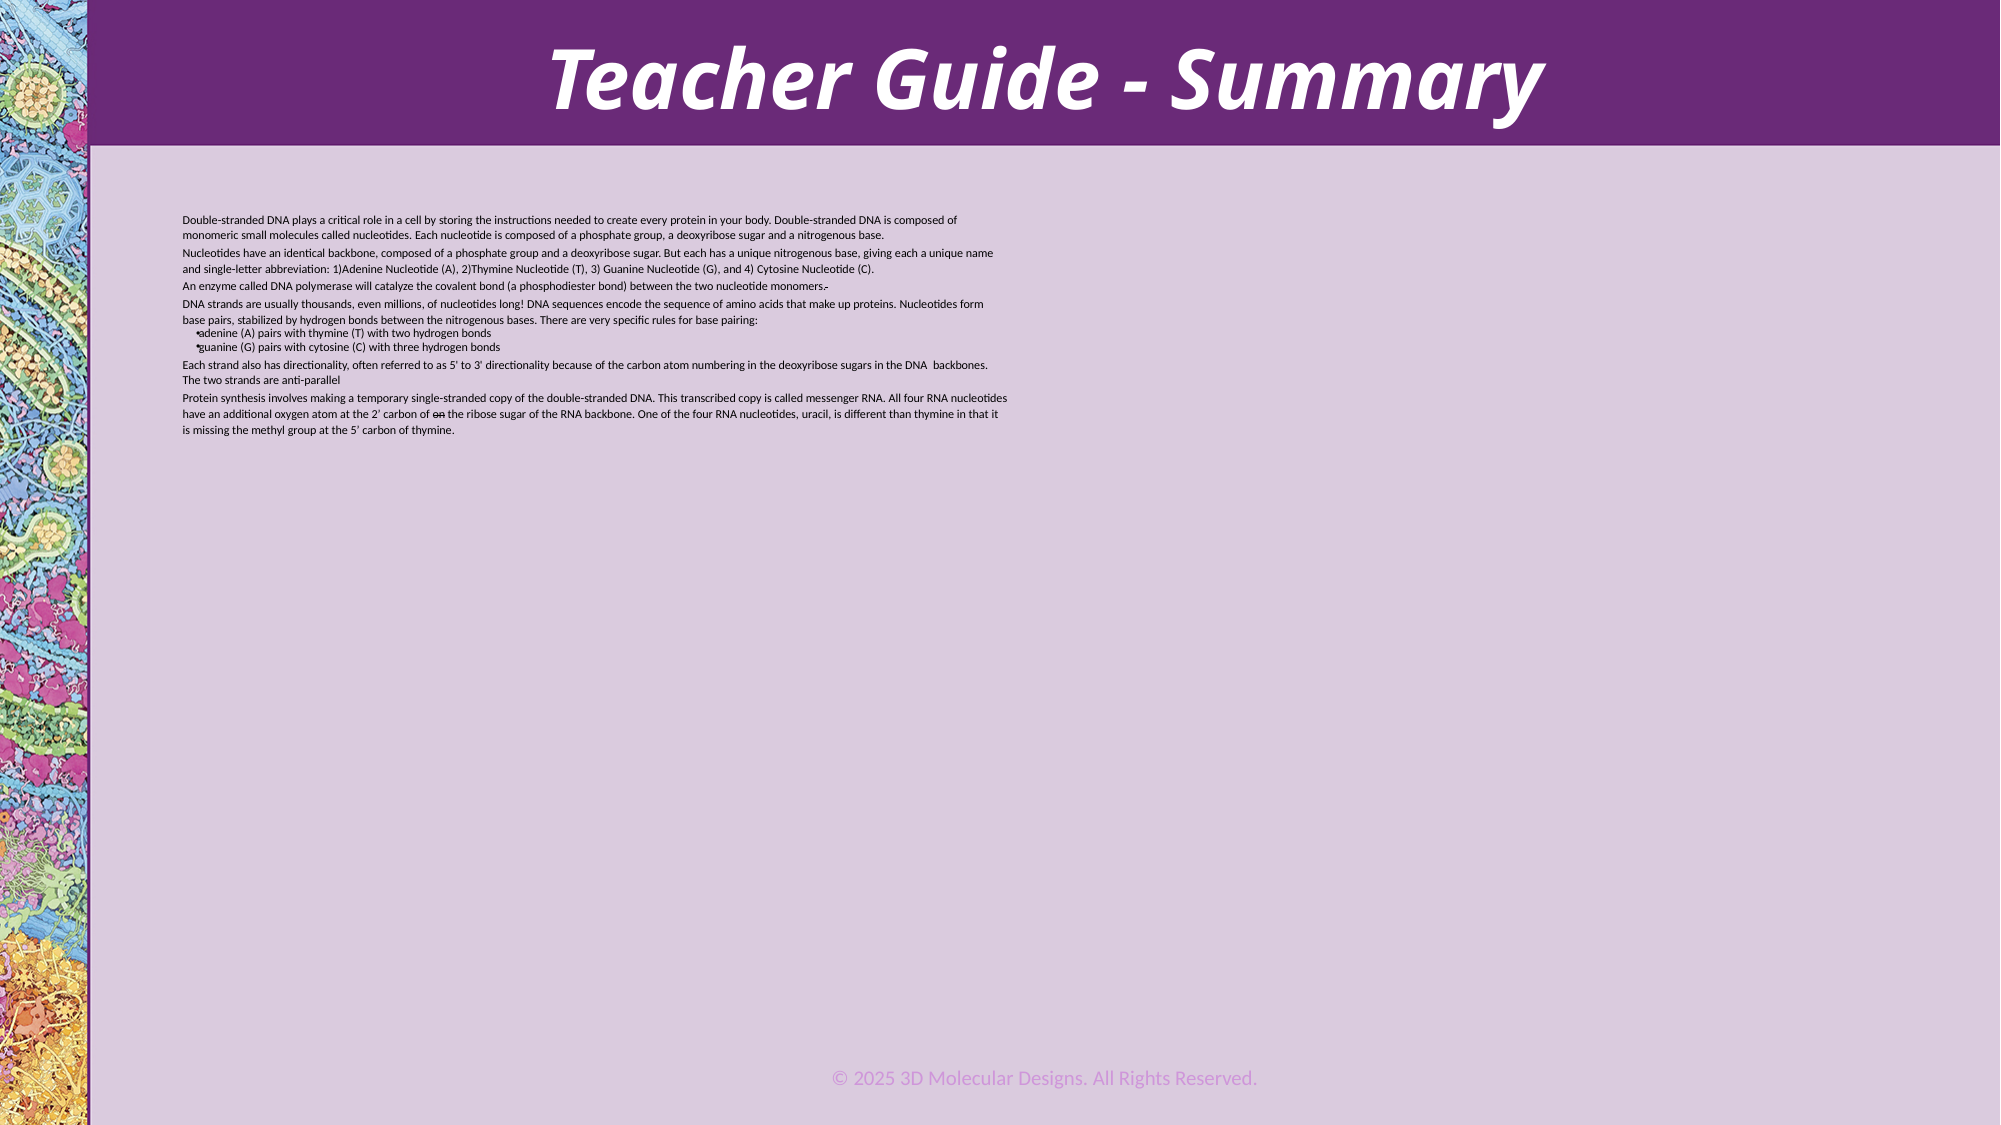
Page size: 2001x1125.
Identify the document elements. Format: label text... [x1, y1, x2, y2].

title Teacher Guide - Summary [116, 29, 1973, 126]
list Double-stranded DNA plays a critical role in a cell by storing the instructions needed to create every protein in your body. Double-stranded DNA is composed of monomeric small molecules called nucleotides. Each nucleotide is composed of a phosphate group, a deoxyribose sugar and a nitrogenous base. Nucleotides have an identical backbone, composed of a phosphate group and a deoxyribose sugar. But each has a unique nitrogenous base, giving each a unique name and single-letter abbreviation: 1)Adenine Nucleotide (A), 2)Thymine Nucleotide (T), 3) Guanine Nucleotide (G), and 4) Cytosine Nucleotide (C). An enzyme called DNA polymerase will catalyze the covalent bond (a phosphodiester bond) between the two nucleotide monomers. DNA strands are usually thousands, even millions, of nucleotides long! DNA sequences encode the sequence of amino acids that make up proteins. Nucleotides form base pairs, stabilized by hydrogen bonds between the nitrogenous bases. There are very specific rules for base pairing: adenine (A) pairs with thymine (T) with two hydrogen bonds guanine (G) pairs with cytosine (C) with three hydrogen bonds Each strand also has directionality, often referred to as 5' to 3' directionality because of the carbon atom numbering in the deoxyribose sugars in the DNA backbones. The two strands are anti-parallel Protein synthesis involves making a temporary single-stranded copy of the double-stranded DNA. This transcribed copy is called messenger RNA. All four RNA nucleotides have an additional oxygen atom at the 2’ carbon of on the ribose sugar of the RNA backbone. One of the four RNA nucleotides, uracil, is different than thymine in that it is missing the methyl group at the 5’ carbon of thymine. [153, 203, 1904, 1019]
